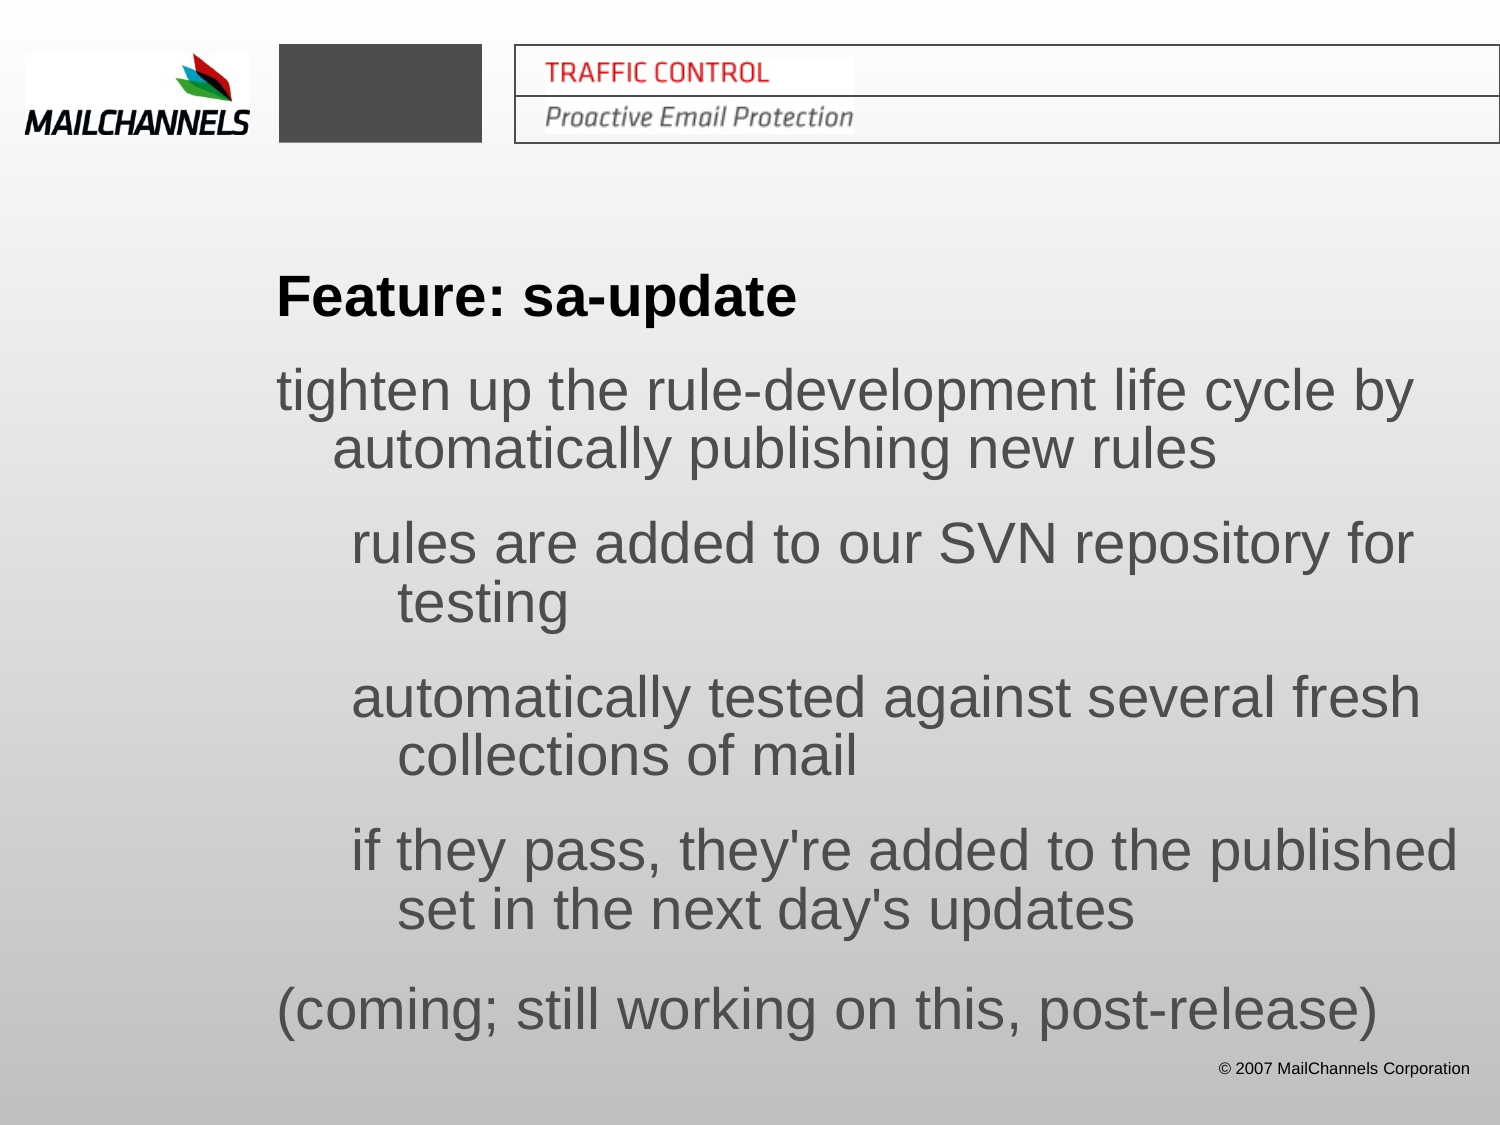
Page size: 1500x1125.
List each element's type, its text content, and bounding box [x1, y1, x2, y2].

picture [545, 97, 854, 134]
title Feature: sa-update [276, 248, 1500, 349]
list tighten up the rule-development life cycle by automatically publishing new rules rules are added to our SVN repository for testing automatically tested against several fresh collections of mail if they pass, they're added to the published set in the next day's updates (coming; still working on this, post-release) [276, 363, 1500, 1048]
picture [24, 53, 250, 135]
picture [545, 58, 854, 95]
